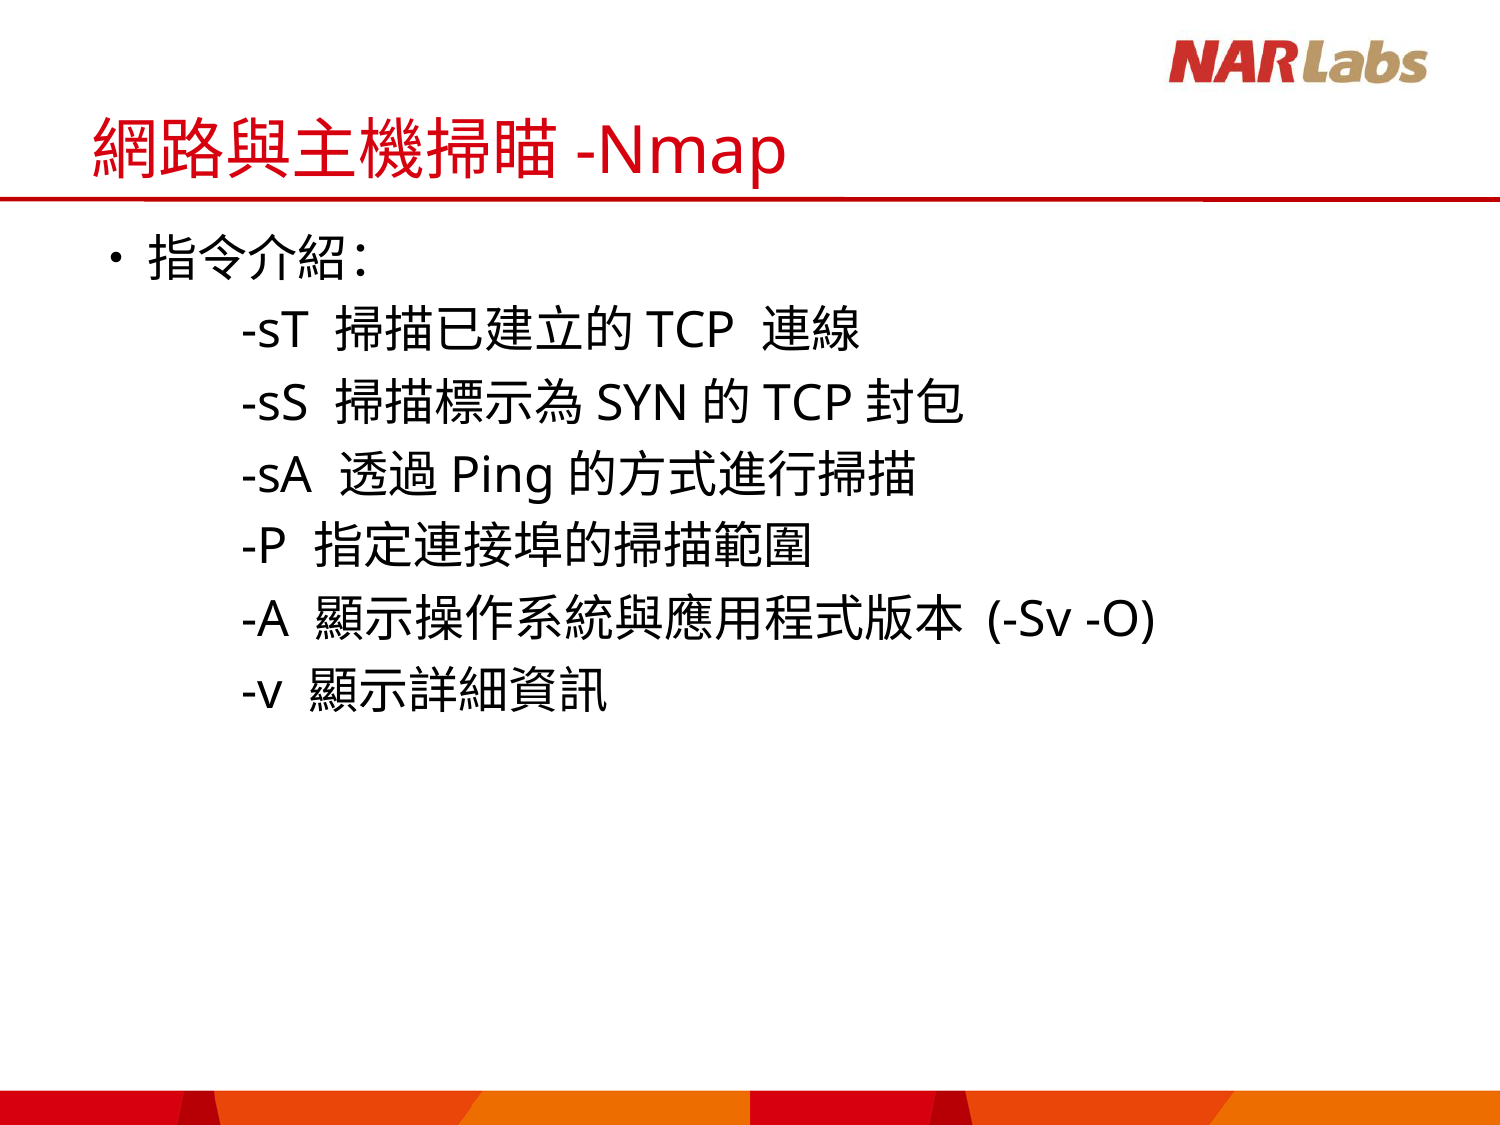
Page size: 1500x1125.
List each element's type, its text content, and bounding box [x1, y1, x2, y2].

text_box • 指令介紹： -sT 掃描已建立的TCP 連線 -sS 掃描標示為SYN的TCP封包 -sA 透過Ping的方式進行掃描 -P 指定連接埠的掃描範圍 -A 顯示操作系統與應用程式版本 (-Sv -O) -v 顯示詳細資訊 [89, 226, 1157, 720]
title 網路與主機掃瞄-Nmap [89, 107, 1411, 189]
